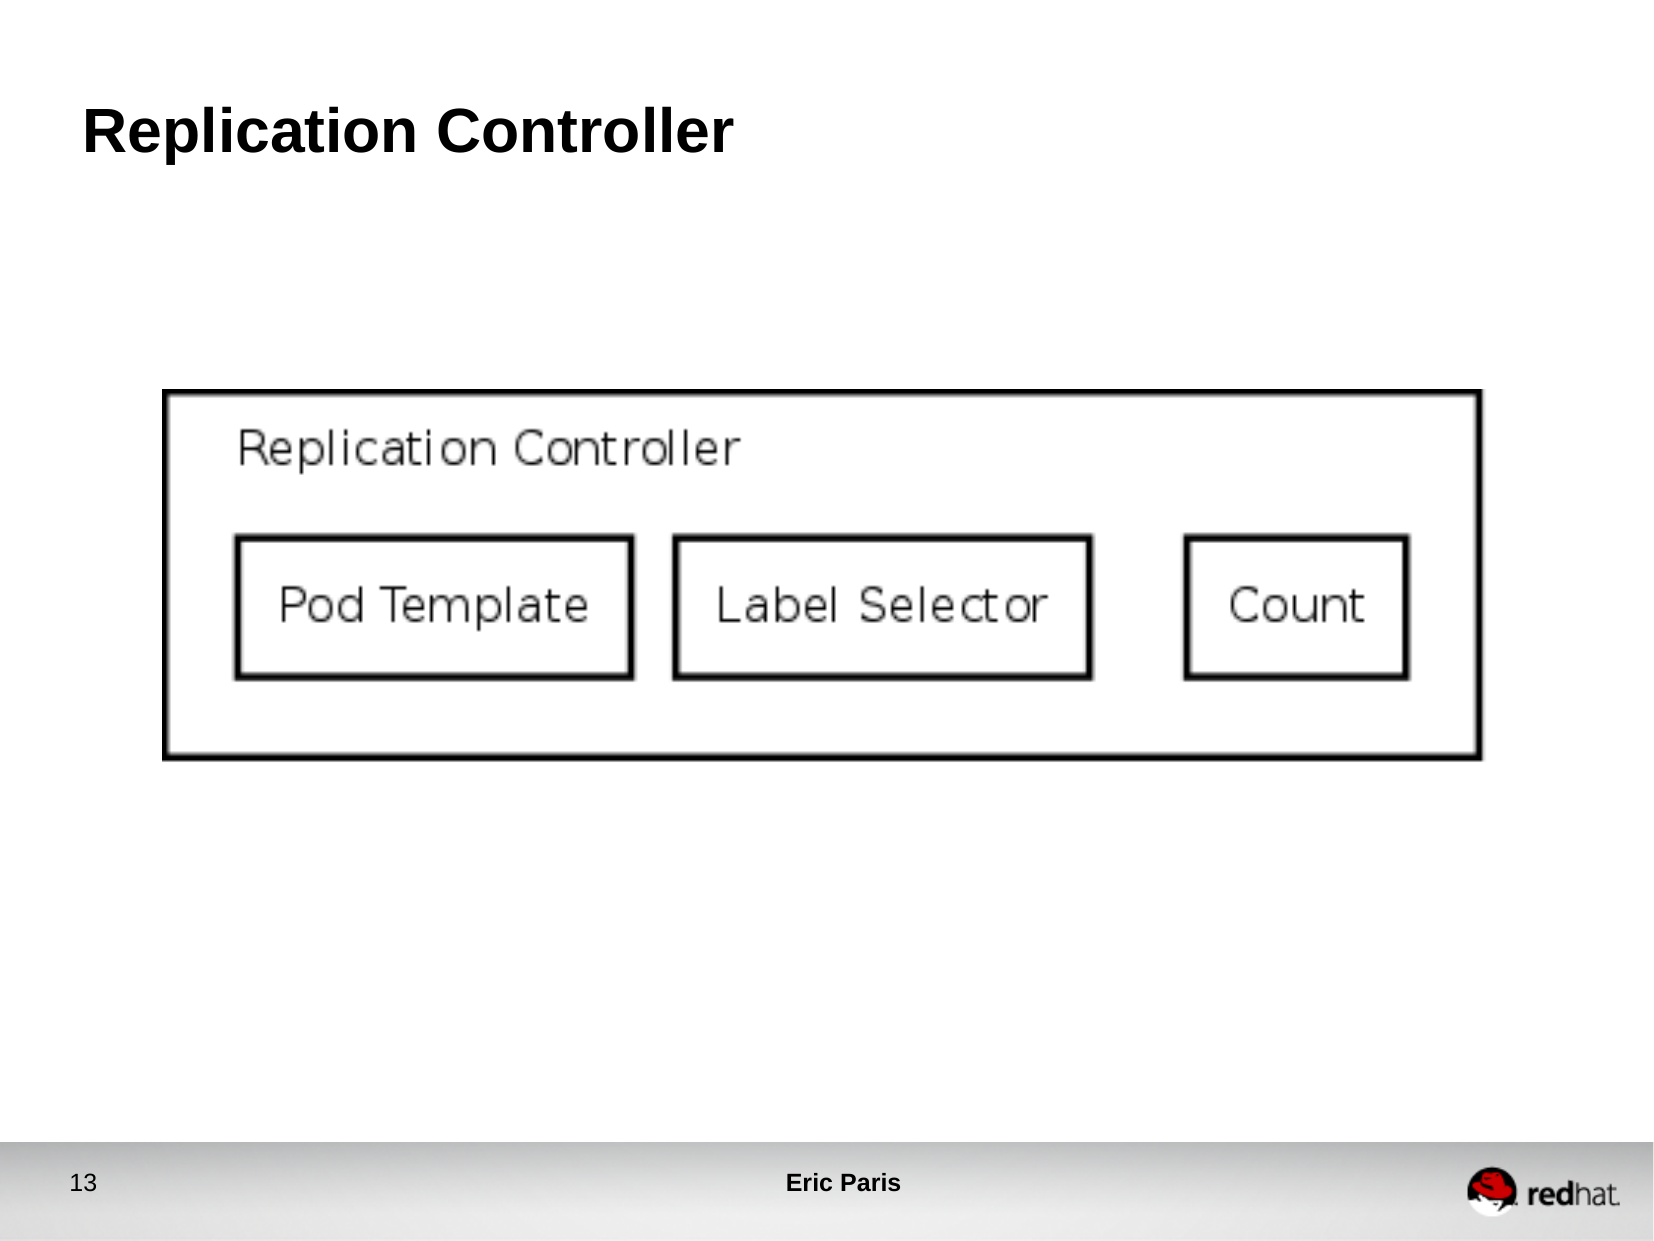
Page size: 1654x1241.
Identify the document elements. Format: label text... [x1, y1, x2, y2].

title Replication Controller [82, 37, 1571, 226]
picture [0, 1142, 1654, 1241]
picture [162, 389, 1495, 765]
